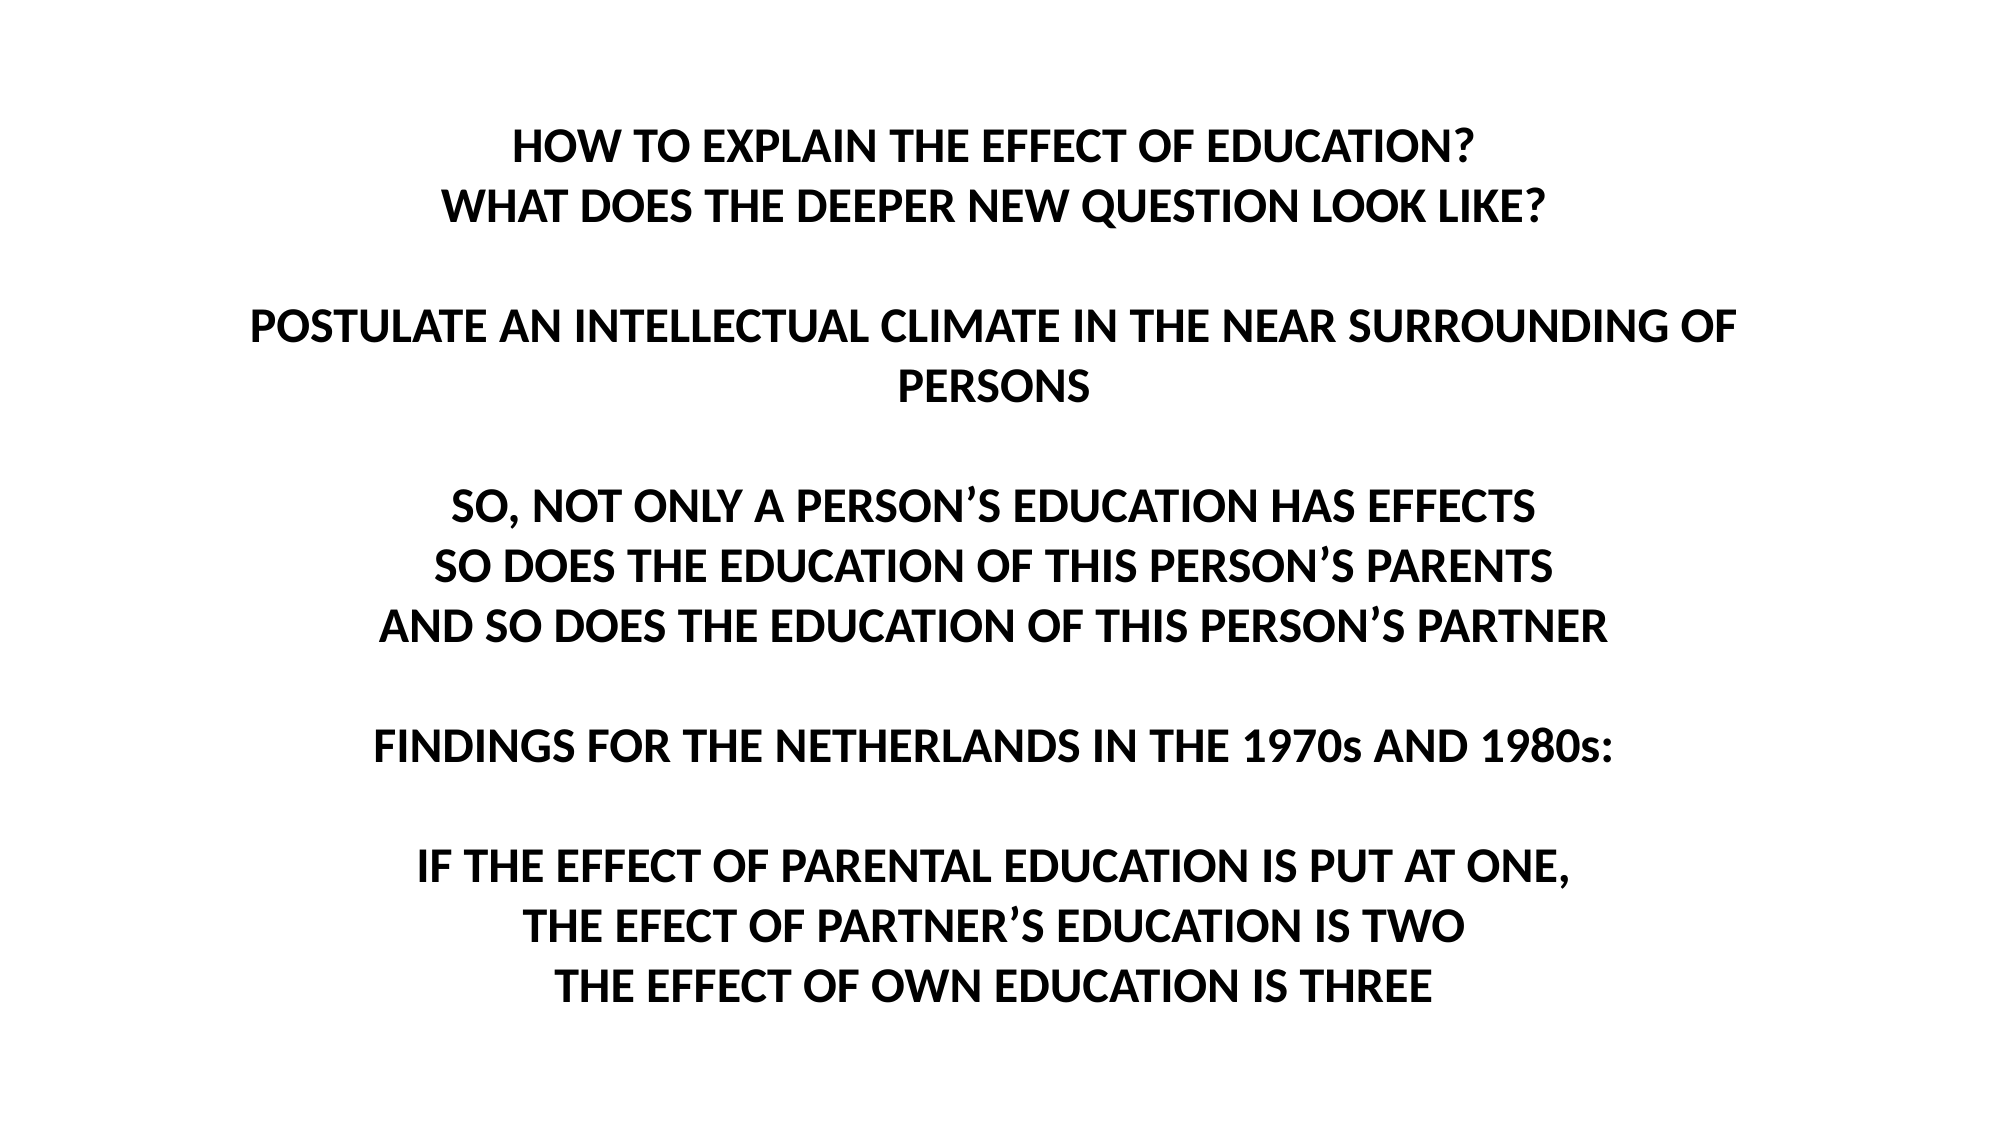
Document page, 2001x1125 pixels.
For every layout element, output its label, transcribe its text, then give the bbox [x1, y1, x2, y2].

text_box HOW TO EXPLAIN THE EFFECT OF EDUCATION? WHAT DOES THE DEEPER NEW QUESTION LOOK LIKE? POSTULATE AN INTELLECTUAL CLIMATE IN THE NEAR SURROUNDING OF PERSONS SO, NOT ONLY A PERSON’S EDUCATION HAS EFFECTS SO DOES THE EDUCATION OF THIS PERSON’S PARENTS AND SO DOES THE EDUCATION OF THIS PERSON’S PARTNER FINDINGS FOR THE NETHERLANDS IN THE 1970s AND 1980s: IF THE EFFECT OF PARENTAL EDUCATION IS PUT AT ONE, THE EFECT OF PARTNER’S EDUCATION IS TWO THE EFFECT OF OWN EDUCATION IS THREE [193, 104, 1795, 1029]
